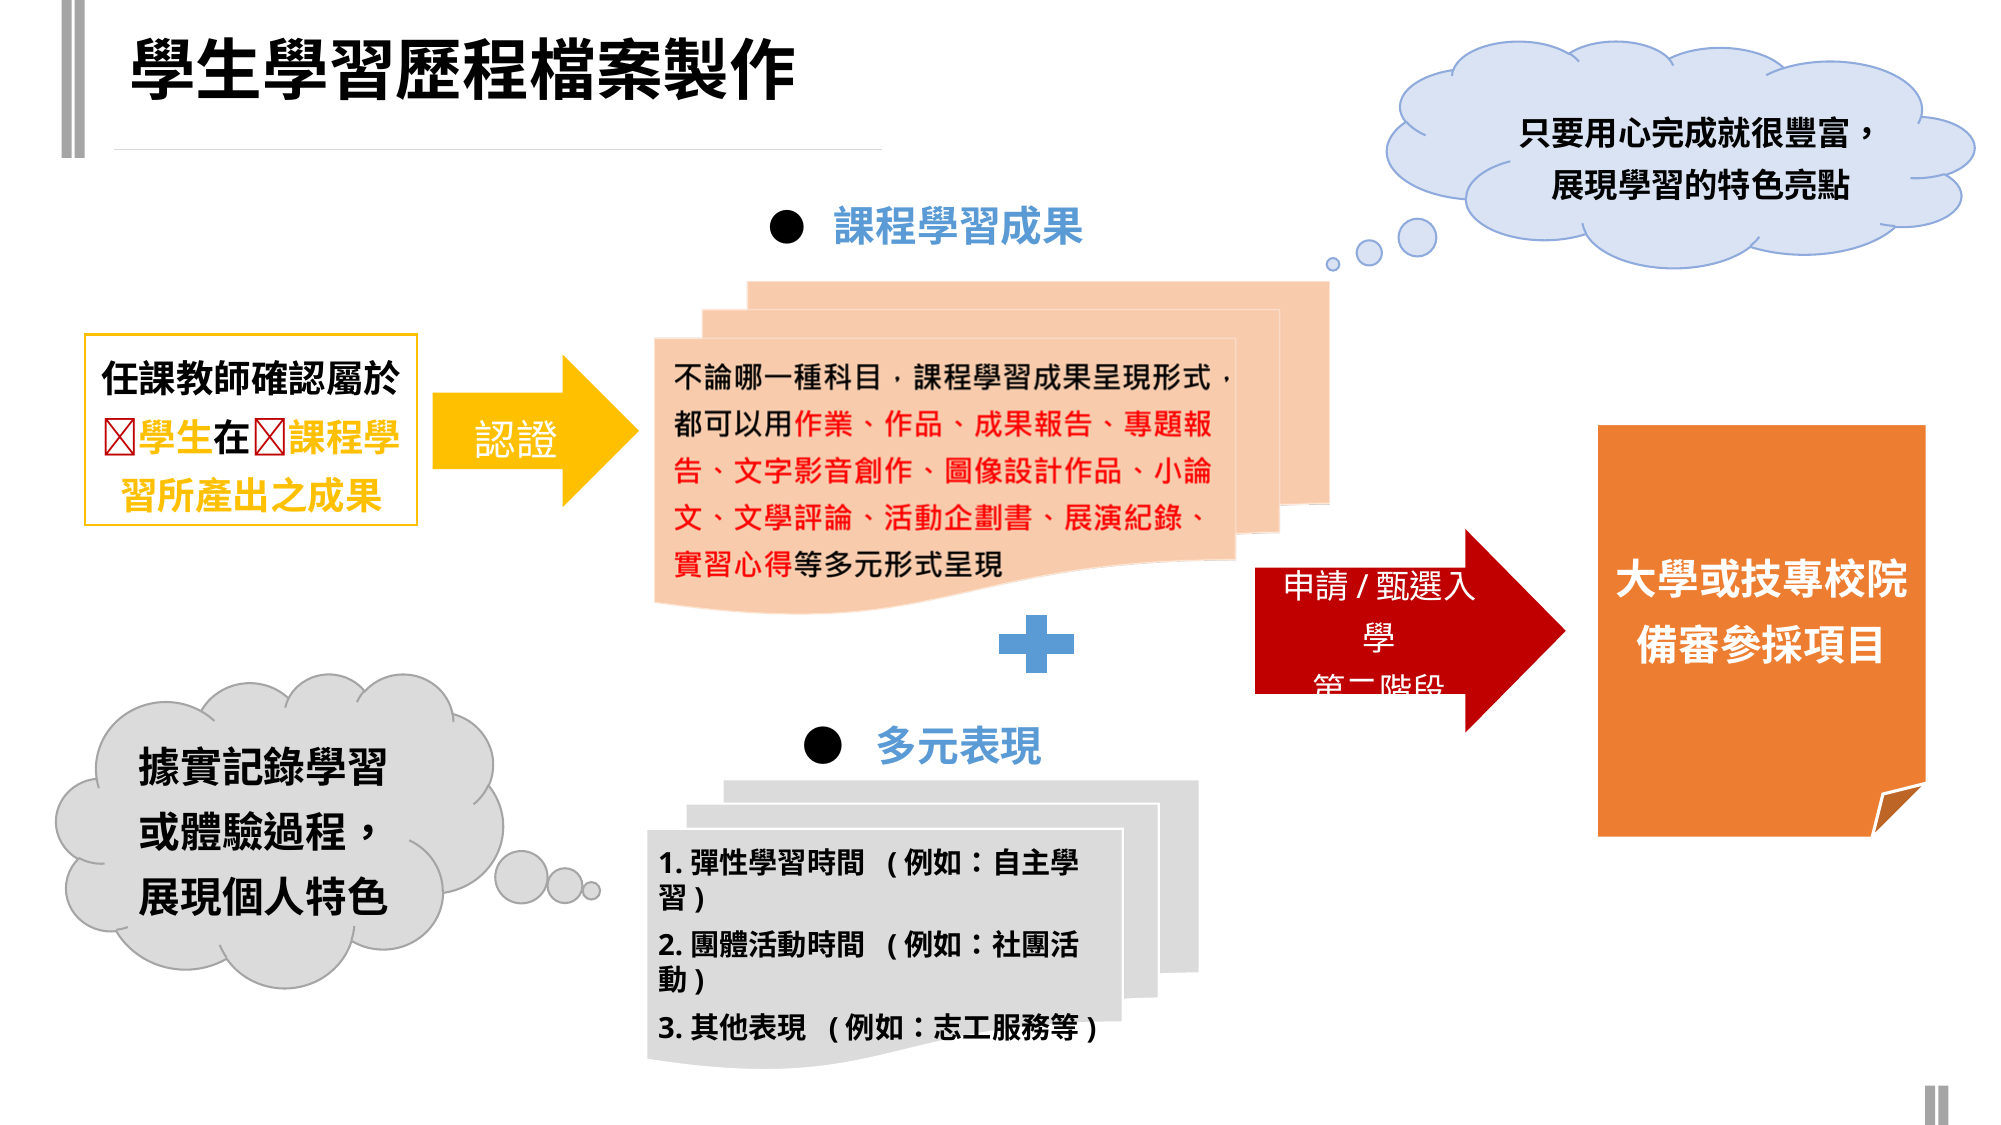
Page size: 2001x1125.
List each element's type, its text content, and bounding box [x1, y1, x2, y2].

text_box 只要用心完成就很豐富，展現學習的特色亮點 [1356, 240, 1382, 266]
text_box ● 課程學習成果 [754, 177, 1100, 258]
text_box 大學或技專校院 備審參採項目 [1596, 423, 1928, 839]
text_box 1.彈性學習時間 (例如：自主學習) 2.團體活動時間 (例如：社團活動) 3.其他表現 (例如：志工服務等) [646, 779, 1200, 1071]
text_box 只要用心完成就很豐富，展現學習的特色亮點 [1398, 218, 1437, 257]
list 學生學習歷程檔案製作 [114, 29, 1415, 118]
text_box 據實記錄學習 或體驗過程， 展現個人特色 [495, 851, 601, 904]
text_box 申請/甄選入學 第二階段 [1255, 529, 1566, 733]
text_box 認證 [432, 354, 639, 508]
text_box [1000, 615, 1073, 673]
text_box 據實記錄學習 或體驗過程， 展現個人特色 [55, 674, 504, 989]
text_box ● 多元表現 [788, 697, 1186, 778]
picture [654, 281, 1330, 615]
text_box 只要用心完成就很豐富，展現學習的特色亮點 [1386, 41, 1975, 269]
text_box 任課教師確認屬於學生在課程學習所產出之成果 [85, 334, 418, 525]
